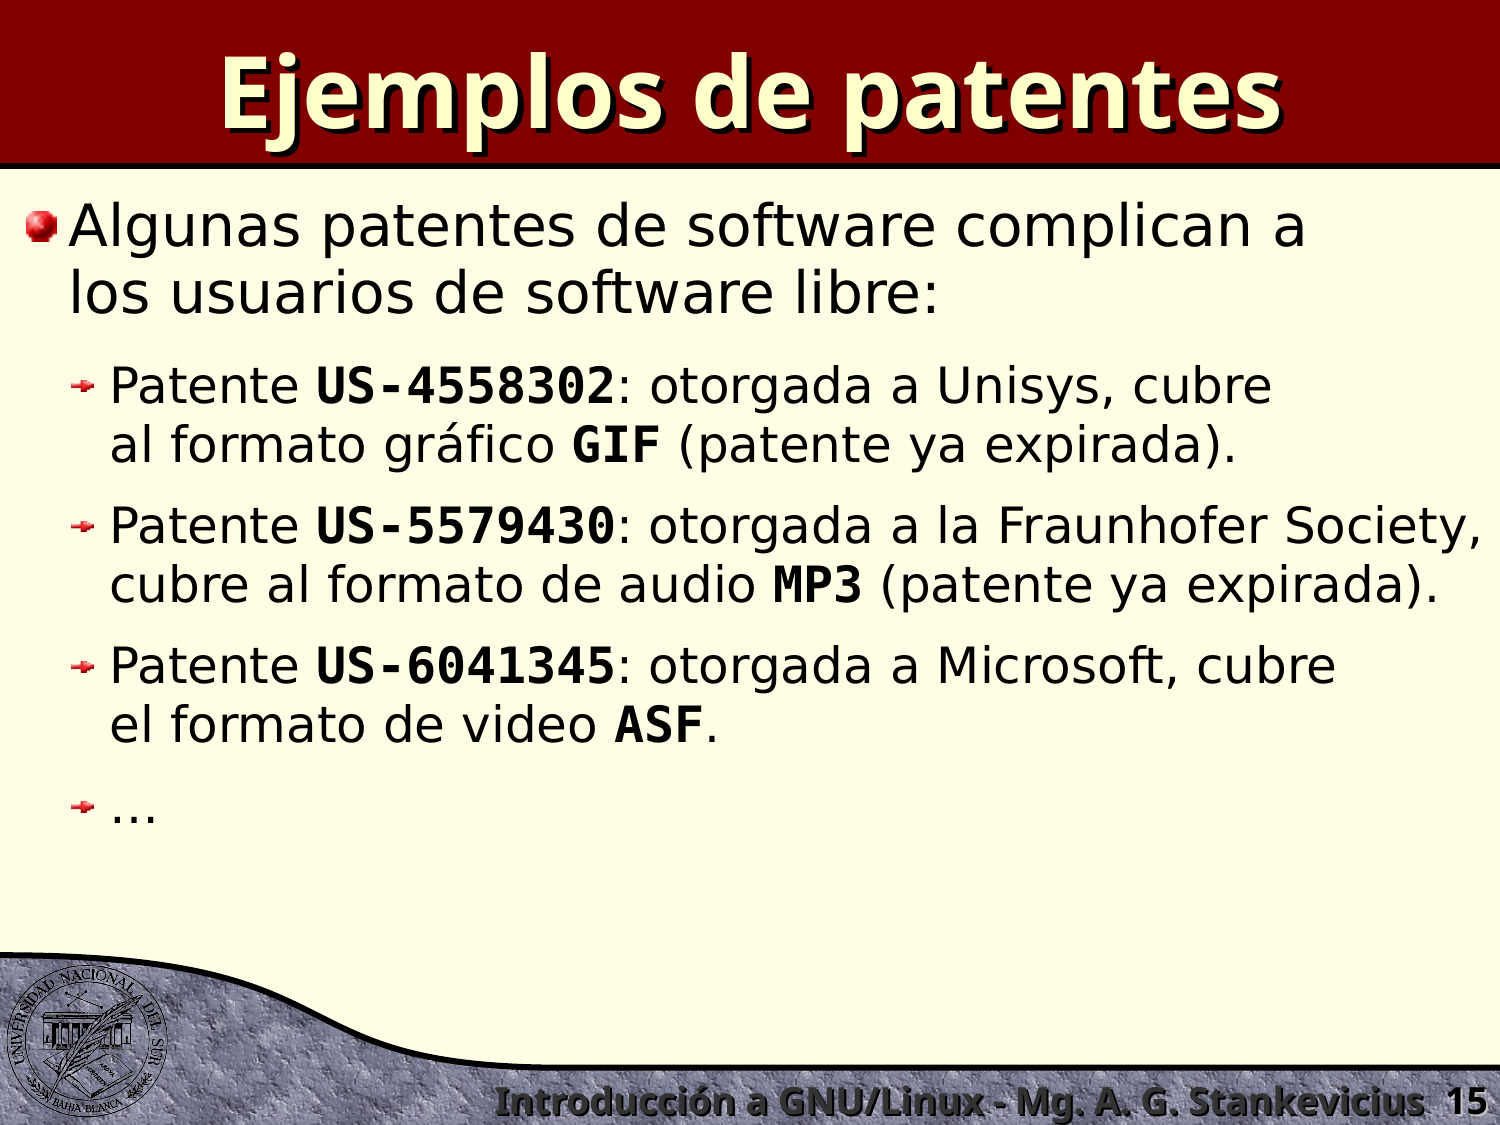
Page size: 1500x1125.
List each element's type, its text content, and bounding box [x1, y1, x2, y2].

picture [0, 956, 1500, 1125]
list Algunas patentes de software complican a los usuarios de software libre: Patente US-4558302: otorgada a Unisys, cubre al formato gráfico GIF (patente ya expirada). Patente US-5579430: otorgada a la Fraunhofer Society, cubre al formato de audio MP3 (patente ya expirada). Patente US-6041345: otorgada a Microsoft, cubre el formato de video ASF. … [11, 192, 1486, 935]
picture [1059, 1100, 1065, 1110]
title Ejemplos de patentes [15, 12, 1485, 153]
